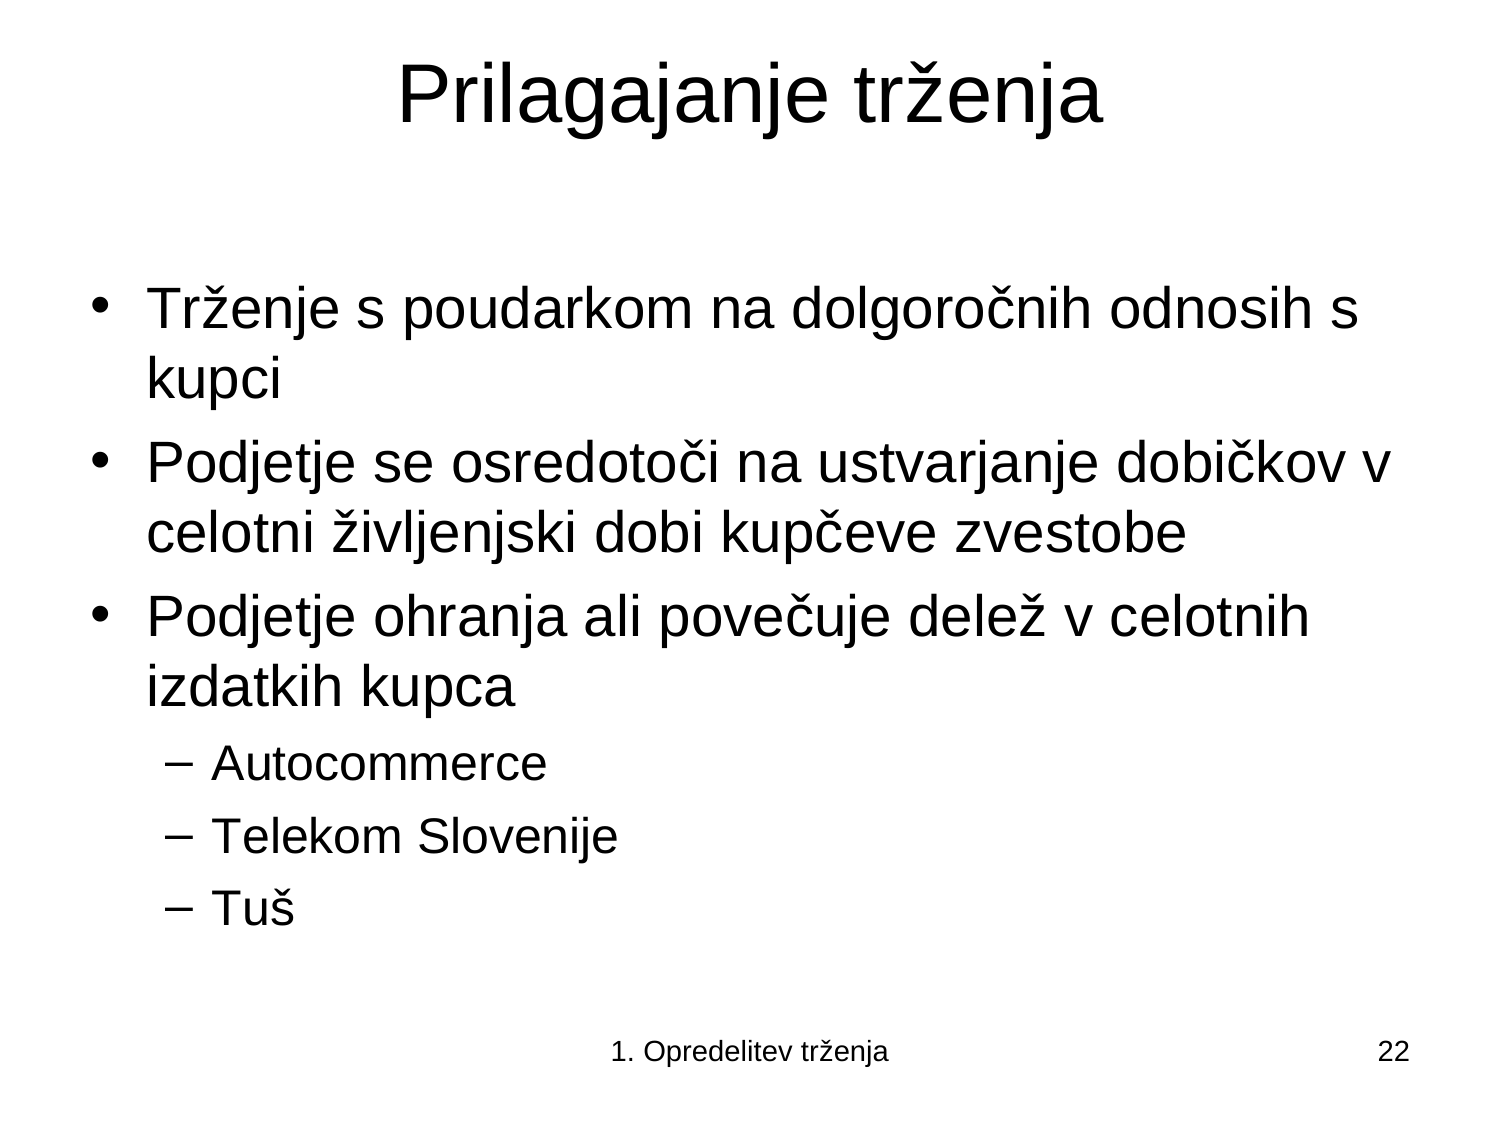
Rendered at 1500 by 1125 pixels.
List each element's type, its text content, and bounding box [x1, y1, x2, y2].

text_box <number> [1074, 1024, 1426, 1103]
text_box 1. Opredelitev trženja [512, 1024, 988, 1103]
list Trženje s poudarkom na dolgoročnih odnosih s kupci Podjetje se osredotoči na ustvarjanje dobičkov v celotni življenjski dobi kupčeve zvestobe Podjetje ohranja ali povečuje delež v celotnih izdatkih kupca Autocommerce Telekom Slovenije Tuš [75, 262, 1426, 1006]
title Prilagajanje trženja [75, 31, 1426, 247]
